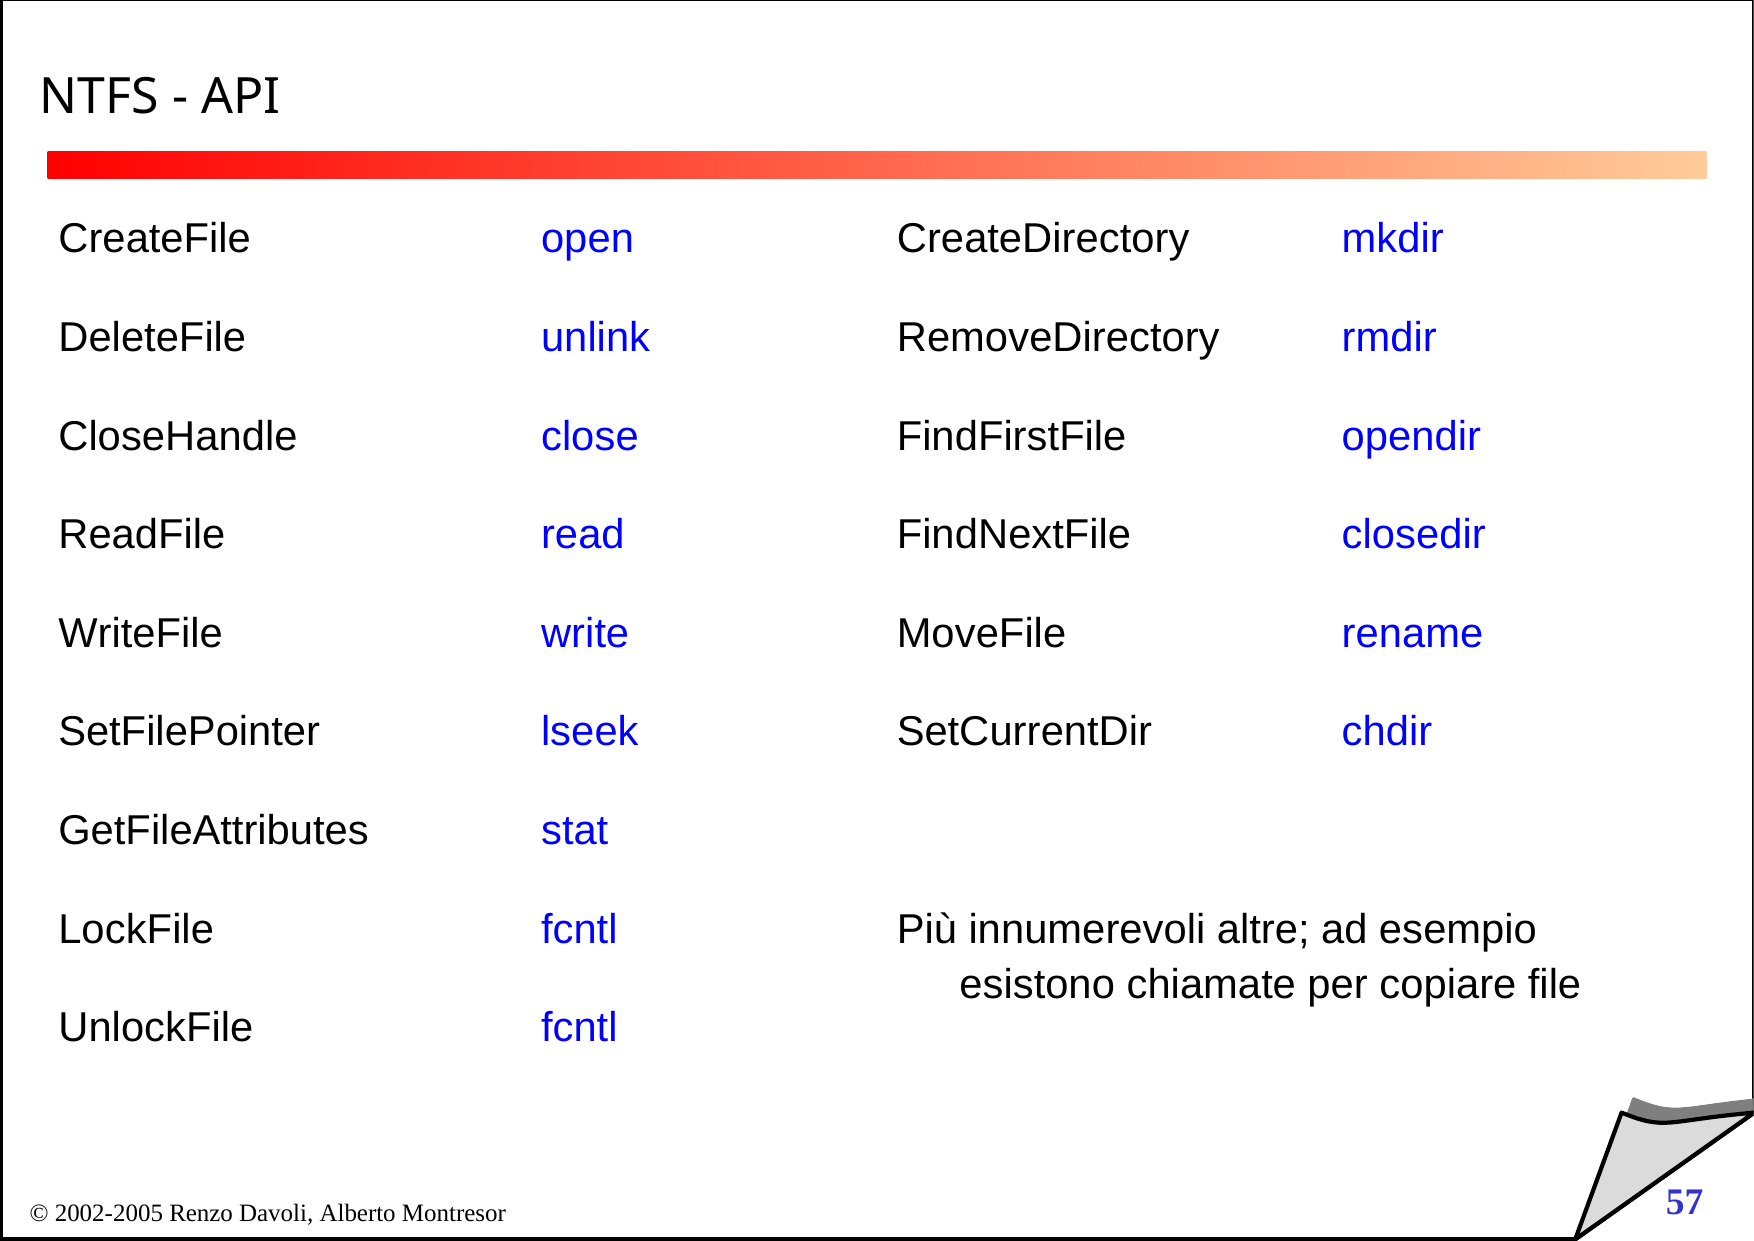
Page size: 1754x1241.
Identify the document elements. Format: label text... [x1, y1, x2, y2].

list CreateFile open DeleteFile unlink CloseHandle close ReadFile read WriteFile write SetFilePointer lseek GetFileAttributes stat LockFile fcntl UnlockFile fcntl [58, 206, 857, 1051]
list CreateDirectory mkdir RemoveDirectory rmdir FindFirstFile opendir FindNextFile closedir MoveFile rename SetCurrentDir chdir Più innumerevoli altre; ad esempio esistono chiamate per copiare file [896, 206, 1696, 1150]
title NTFS - API [40, 49, 1713, 144]
